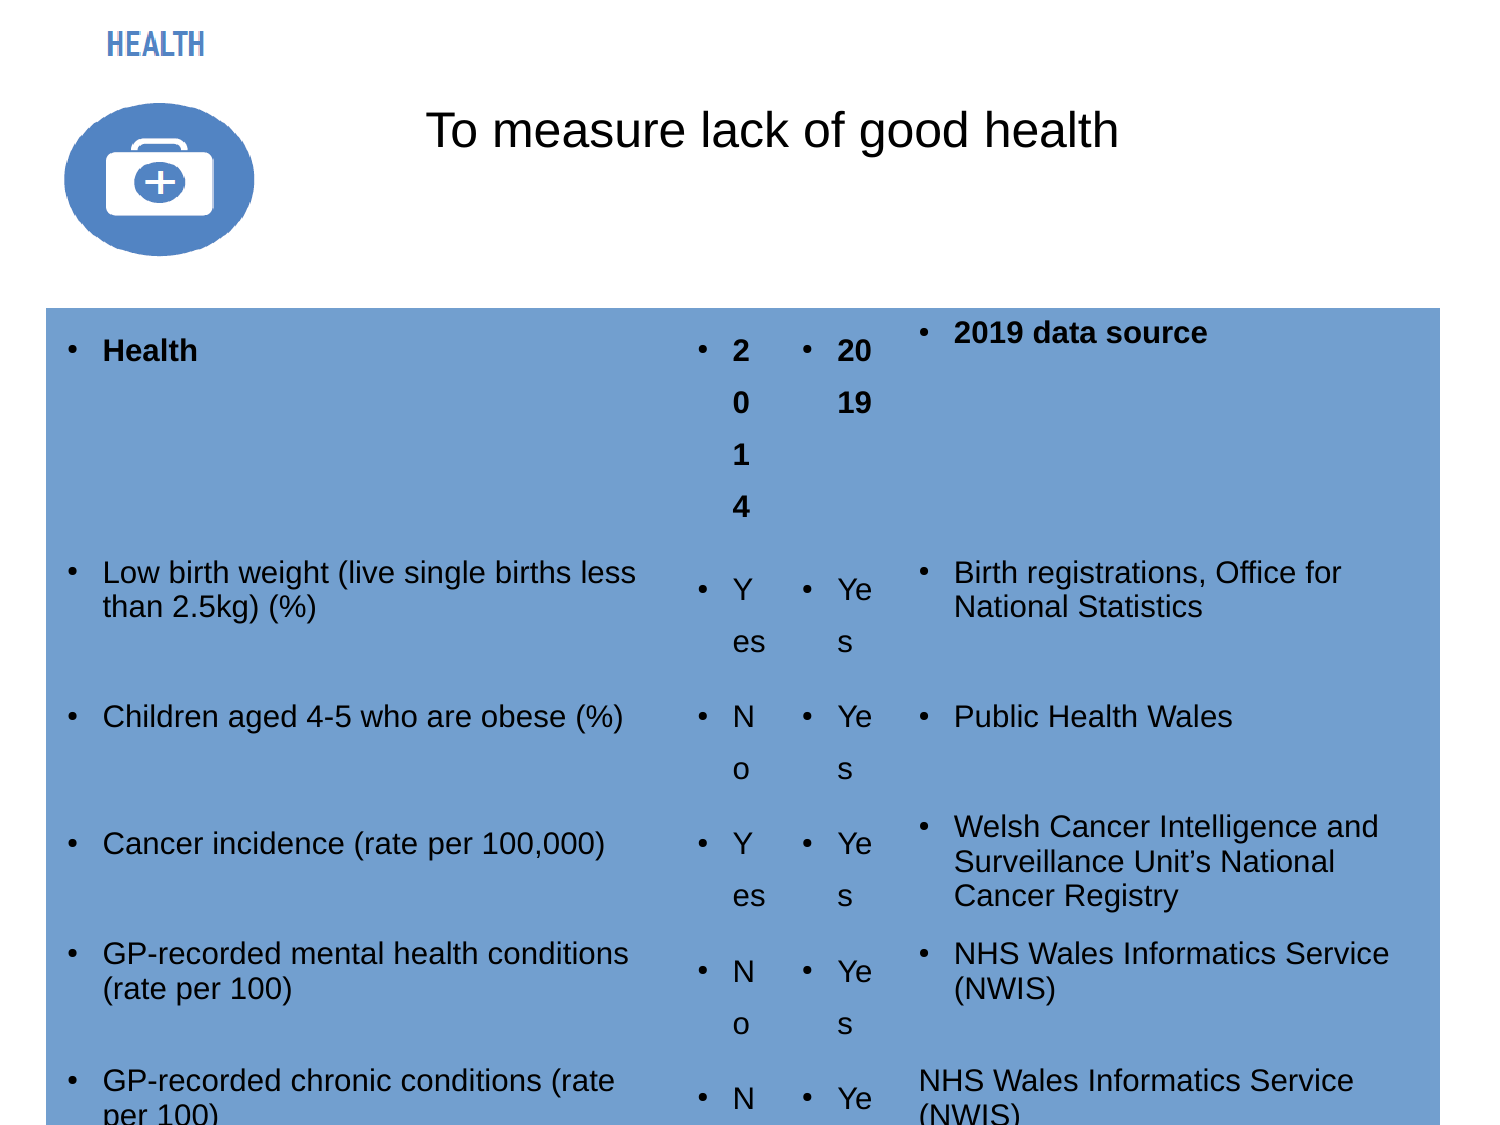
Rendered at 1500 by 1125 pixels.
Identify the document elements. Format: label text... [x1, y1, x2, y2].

table_cell No [677, 1056, 781, 1125]
table_cell No [677, 929, 781, 1056]
table_cell Yes [677, 802, 781, 929]
text_box To measure lack of good health [306, 90, 1240, 165]
table_cell Low birth weight (live single births less than 2.5kg) (%) [46, 548, 677, 675]
table_header 2014 [677, 308, 781, 548]
table_cell Yes [677, 548, 781, 675]
table_cell Public Health Wales [898, 675, 1440, 802]
table_cell Yes [781, 1056, 898, 1125]
table_cell GP-recorded chronic conditions (rate per 100) [46, 1056, 677, 1125]
table_cell Welsh Cancer Intelligence and Surveillance Unit’s National Cancer Registry [898, 802, 1440, 929]
table_cell Yes [781, 929, 898, 1056]
table_cell Cancer incidence (rate per 100,000) [46, 802, 677, 929]
table_cell No [677, 675, 781, 802]
table_header Health [46, 308, 677, 548]
table_cell Children aged 4-5 who are obese (%) [46, 675, 677, 802]
picture [46, 23, 272, 278]
table_cell NHS Wales Informatics Service (NWIS) [898, 929, 1440, 1056]
table_header 2019 data source [898, 308, 1440, 548]
table_header 2019 [781, 308, 898, 548]
table_cell Yes [781, 548, 898, 675]
table_cell Birth registrations, Office for National Statistics [898, 548, 1440, 675]
table_cell NHS Wales Informatics Service (NWIS) [898, 1056, 1440, 1125]
table_cell GP-recorded mental health conditions (rate per 100) [46, 929, 677, 1056]
table_cell Yes [781, 675, 898, 802]
table_cell Yes [781, 802, 898, 929]
